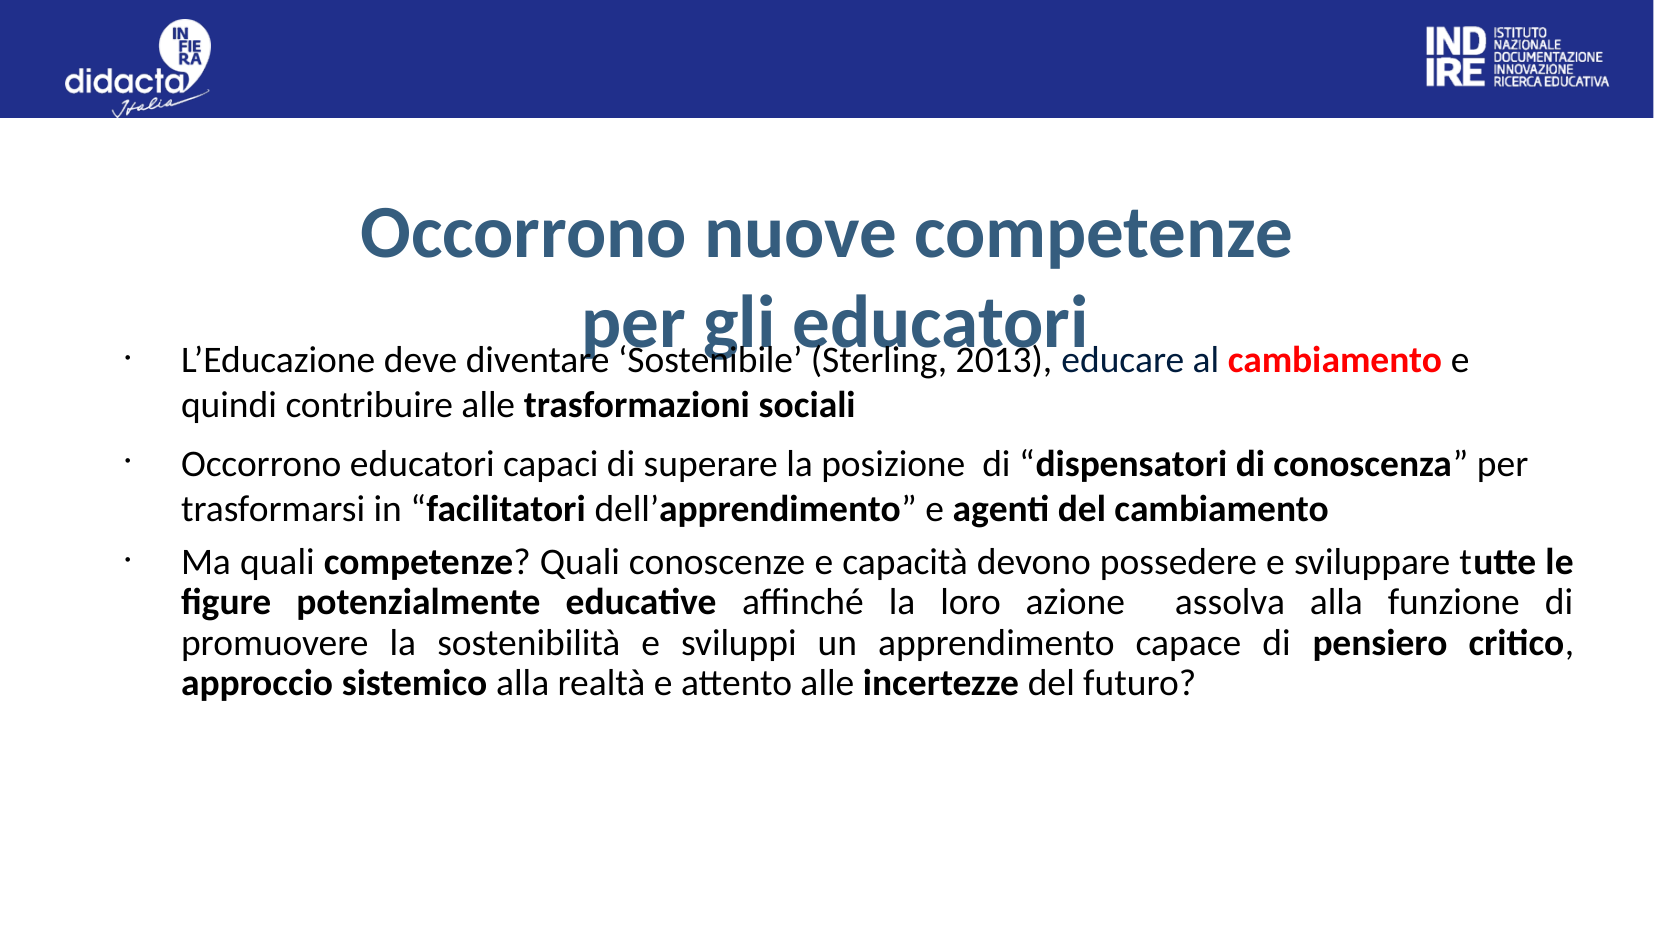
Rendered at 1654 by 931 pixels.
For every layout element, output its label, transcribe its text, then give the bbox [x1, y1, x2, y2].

picture [0, 0, 1654, 118]
title Occorrono nuove competenze per gli educatori [65, 167, 1589, 244]
list L’Educazione deve diventare ‘Sostenibile’ (Sterling, 2013), educare al cambiamento e quindi contribuire alle trasformazioni sociali Occorrono educatori capaci di superare la posizione di “dispensatori di conoscenza” per trasformarsi in “facilitatori dell’apprendimento” e agenti del cambiamento Ma quali competenze? Quali conoscenze e capacità devono possedere e sviluppare tutte le figure potenzialmente educative affinché la loro azione assolva alla funzione di promuovere la sostenibilità e sviluppi un apprendimento capace di pensiero critico, approccio sistemico alla realtà e attento alle incertezze del futuro? [109, 320, 1589, 931]
